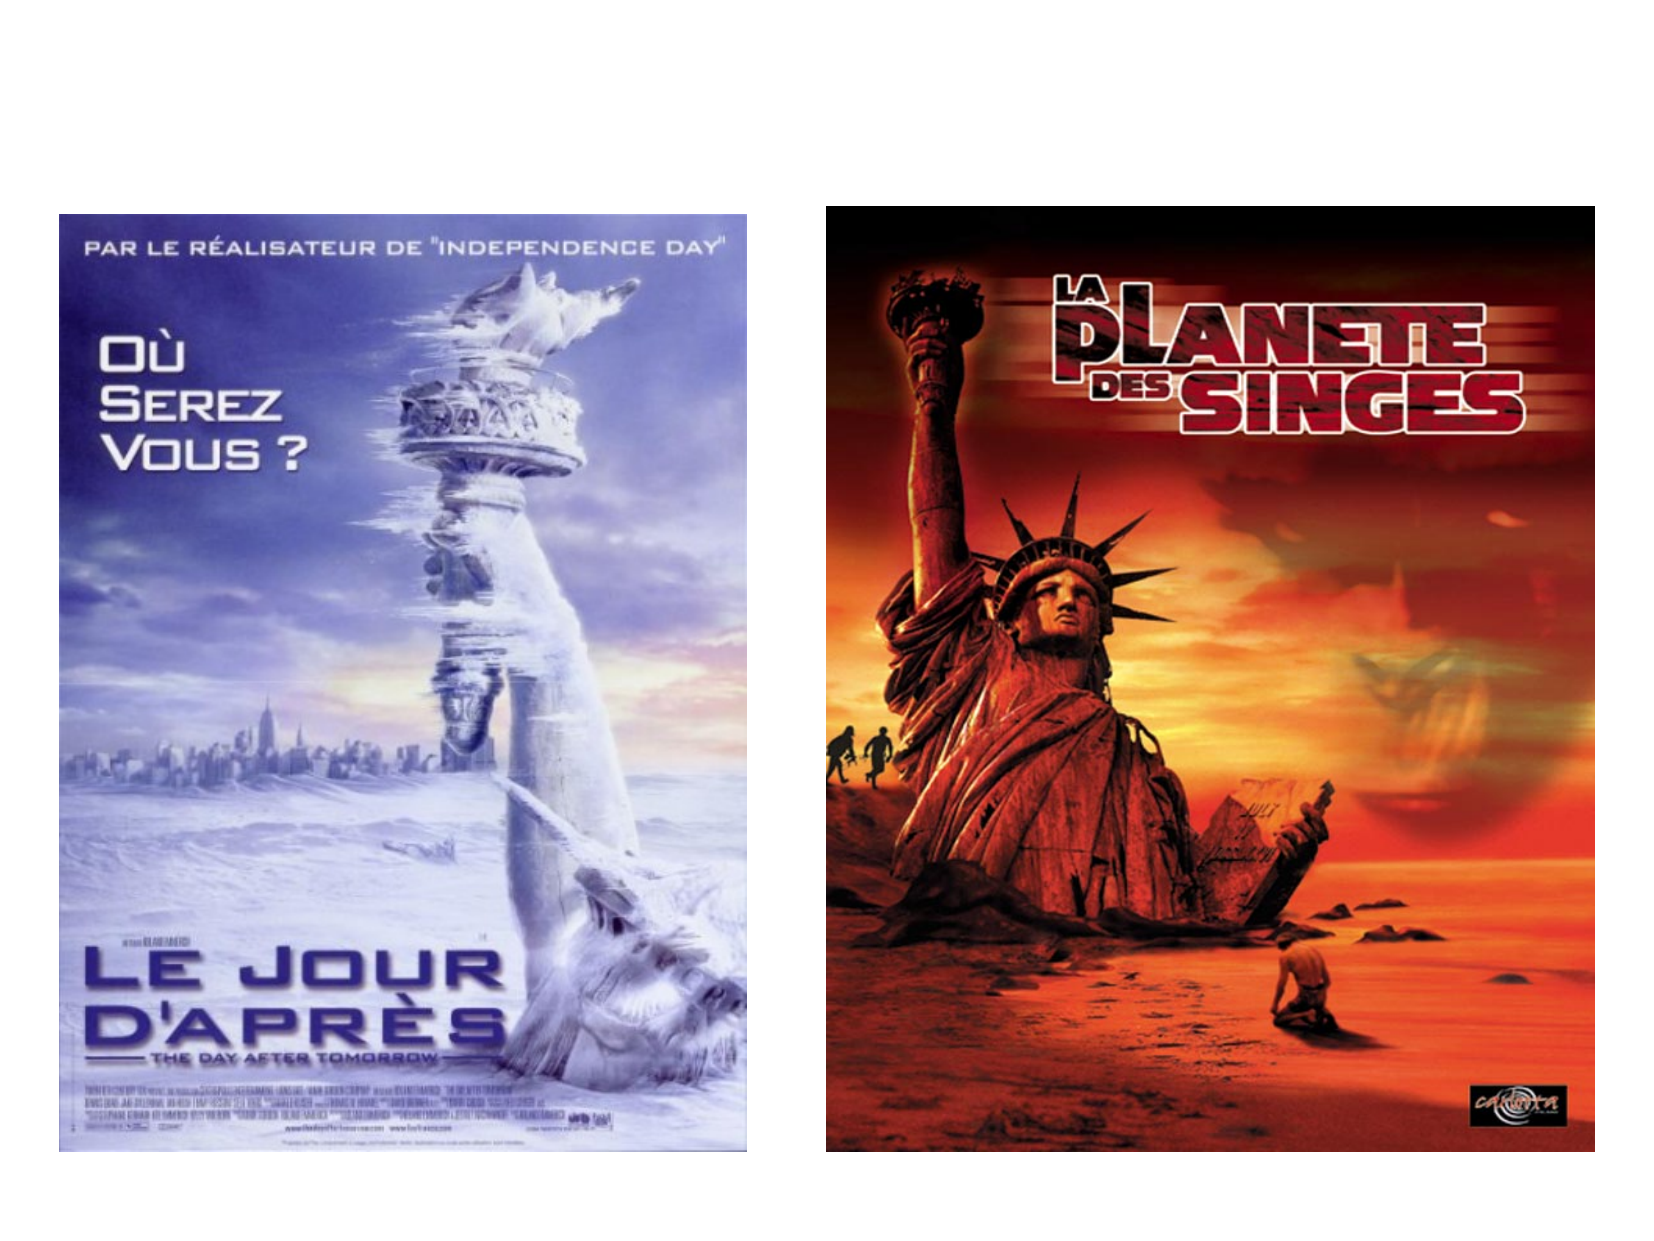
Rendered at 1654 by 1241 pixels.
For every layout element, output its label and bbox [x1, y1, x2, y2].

picture [59, 214, 747, 1152]
picture [826, 206, 1595, 1152]
